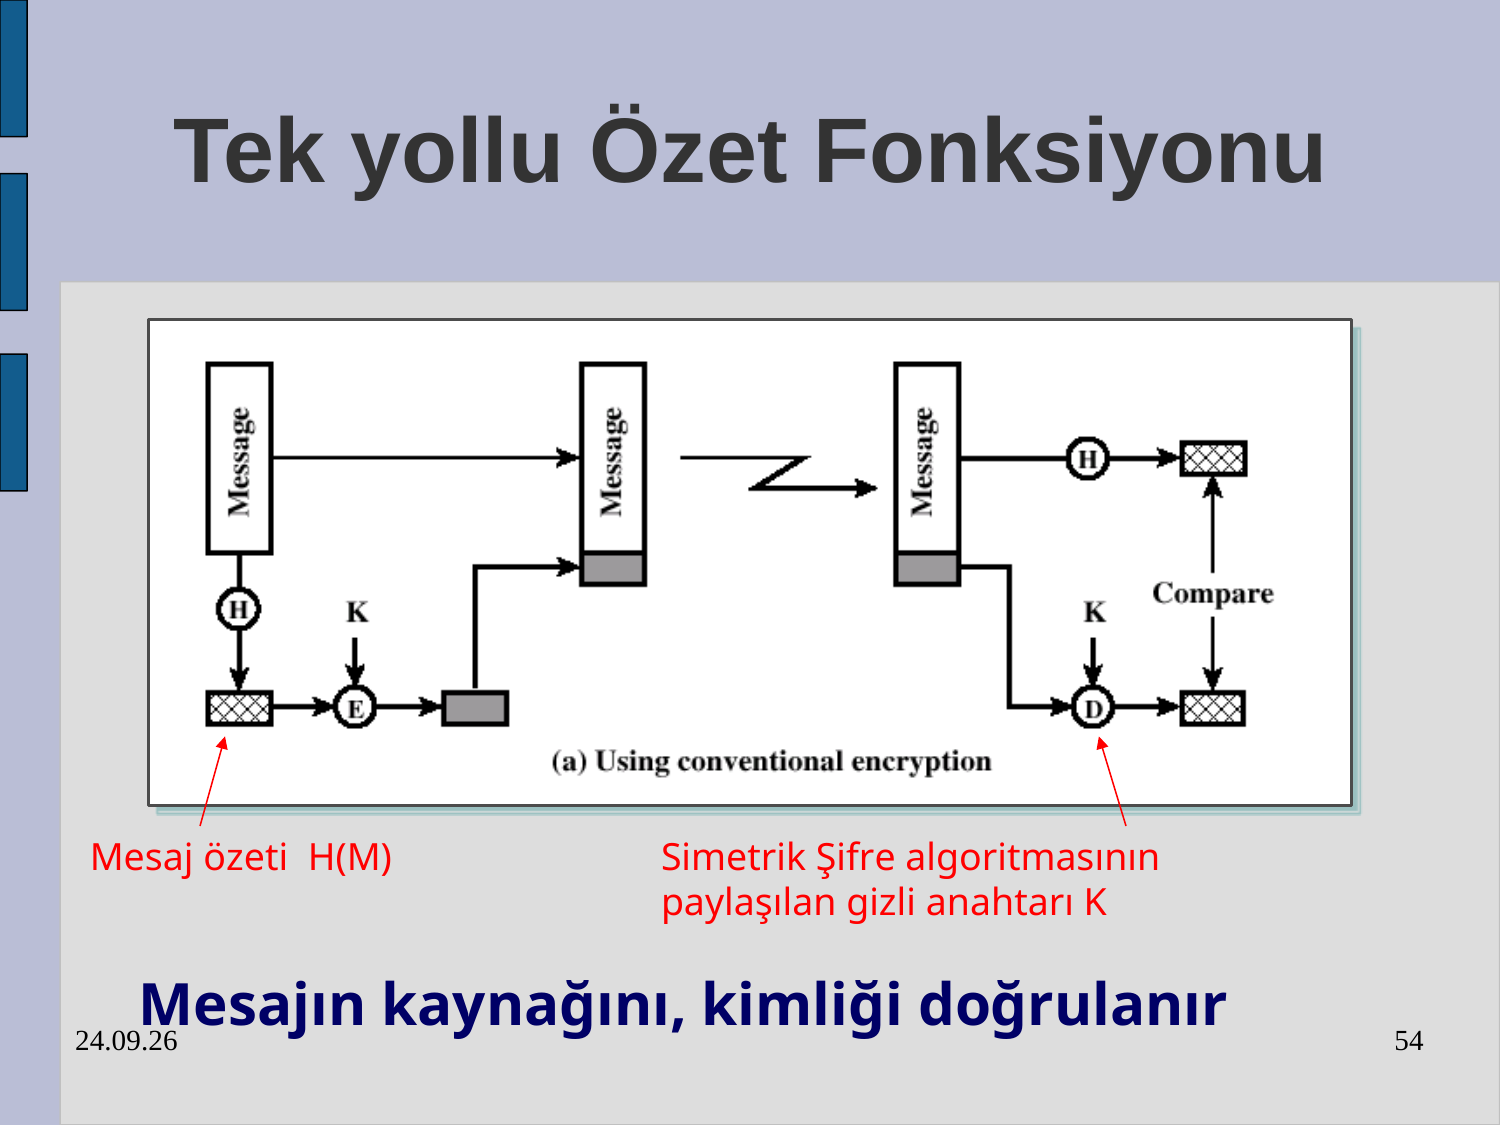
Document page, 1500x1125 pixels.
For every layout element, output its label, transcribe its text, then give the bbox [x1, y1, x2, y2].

title Tek yollu Özet Fonksiyonu [112, 85, 1391, 211]
text_box Mesaj özeti H(M) [74, 824, 498, 886]
picture [150, 320, 1351, 804]
text_box Simetrik Şifre algoritmasının paylaşılan gizli anahtarı K [646, 824, 1254, 931]
text_box Mesajın kaynağını, kimliği doğrulanır [124, 959, 1390, 1045]
